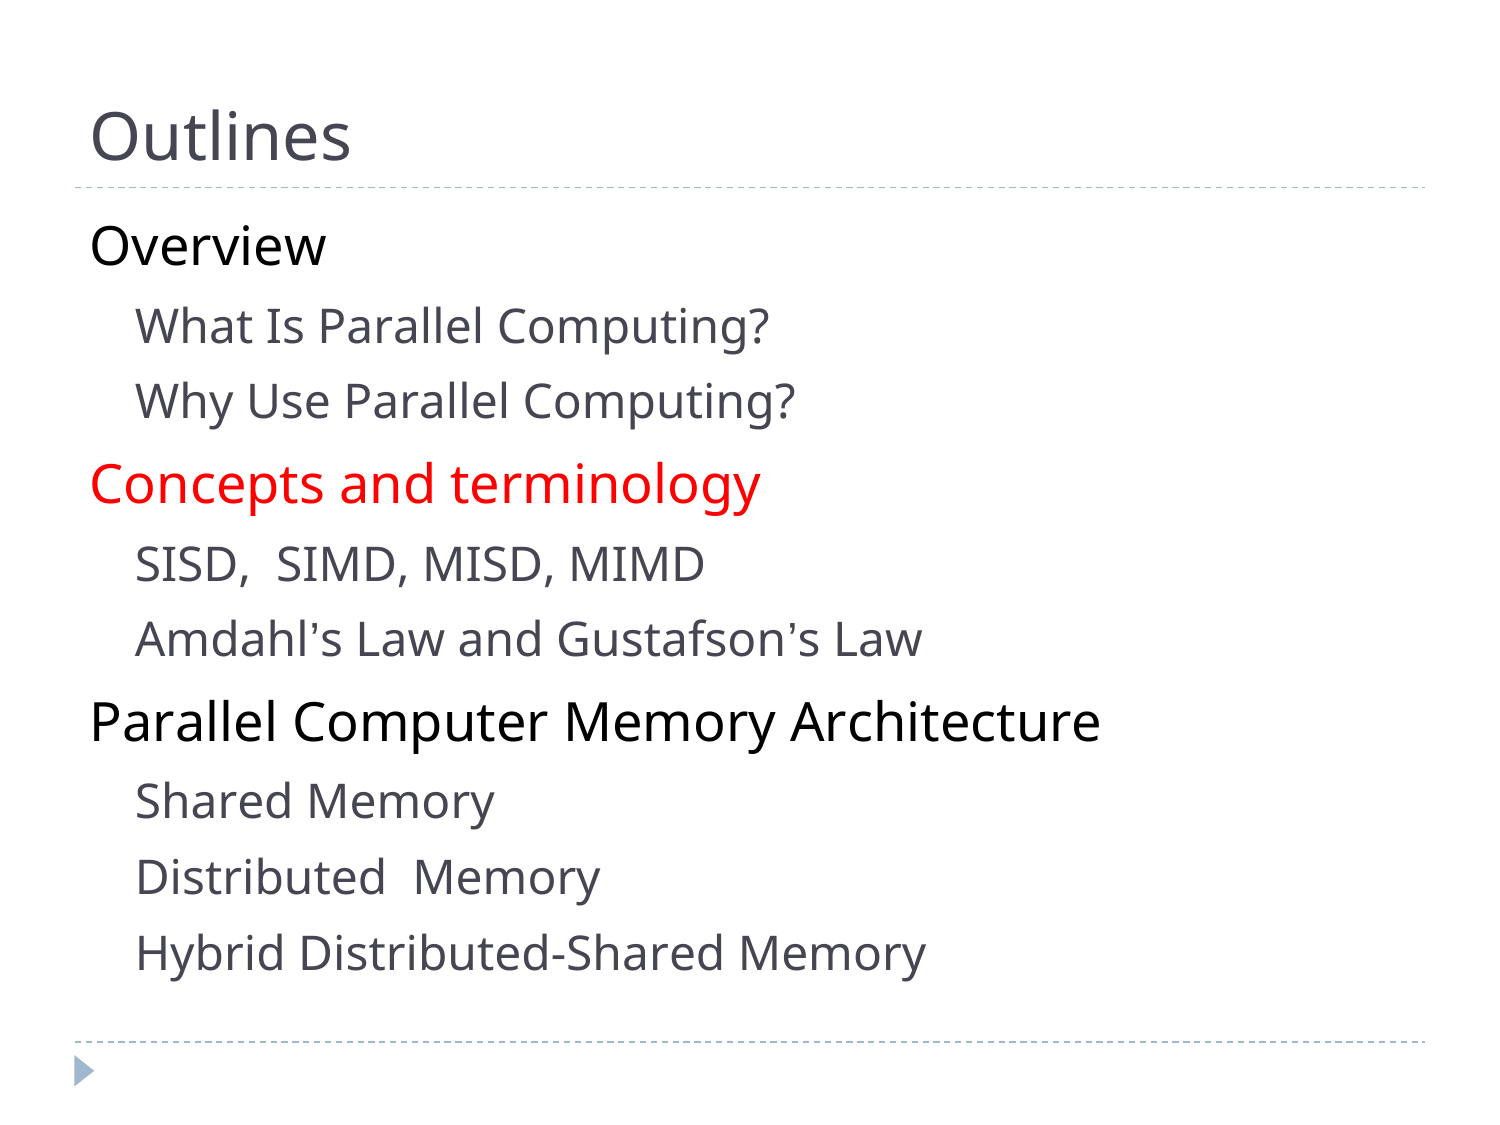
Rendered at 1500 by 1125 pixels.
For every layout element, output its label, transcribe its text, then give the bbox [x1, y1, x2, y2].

list Overview What Is Parallel Computing? Why Use Parallel Computing? Concepts and terminology SISD, SIMD, MISD, MIMD Amdahl’s Law and Gustafson’s Law Parallel Computer Memory Architecture Shared Memory Distributed Memory Hybrid Distributed-Shared Memory [75, 200, 1426, 1063]
title Outlines [75, 24, 1426, 188]
